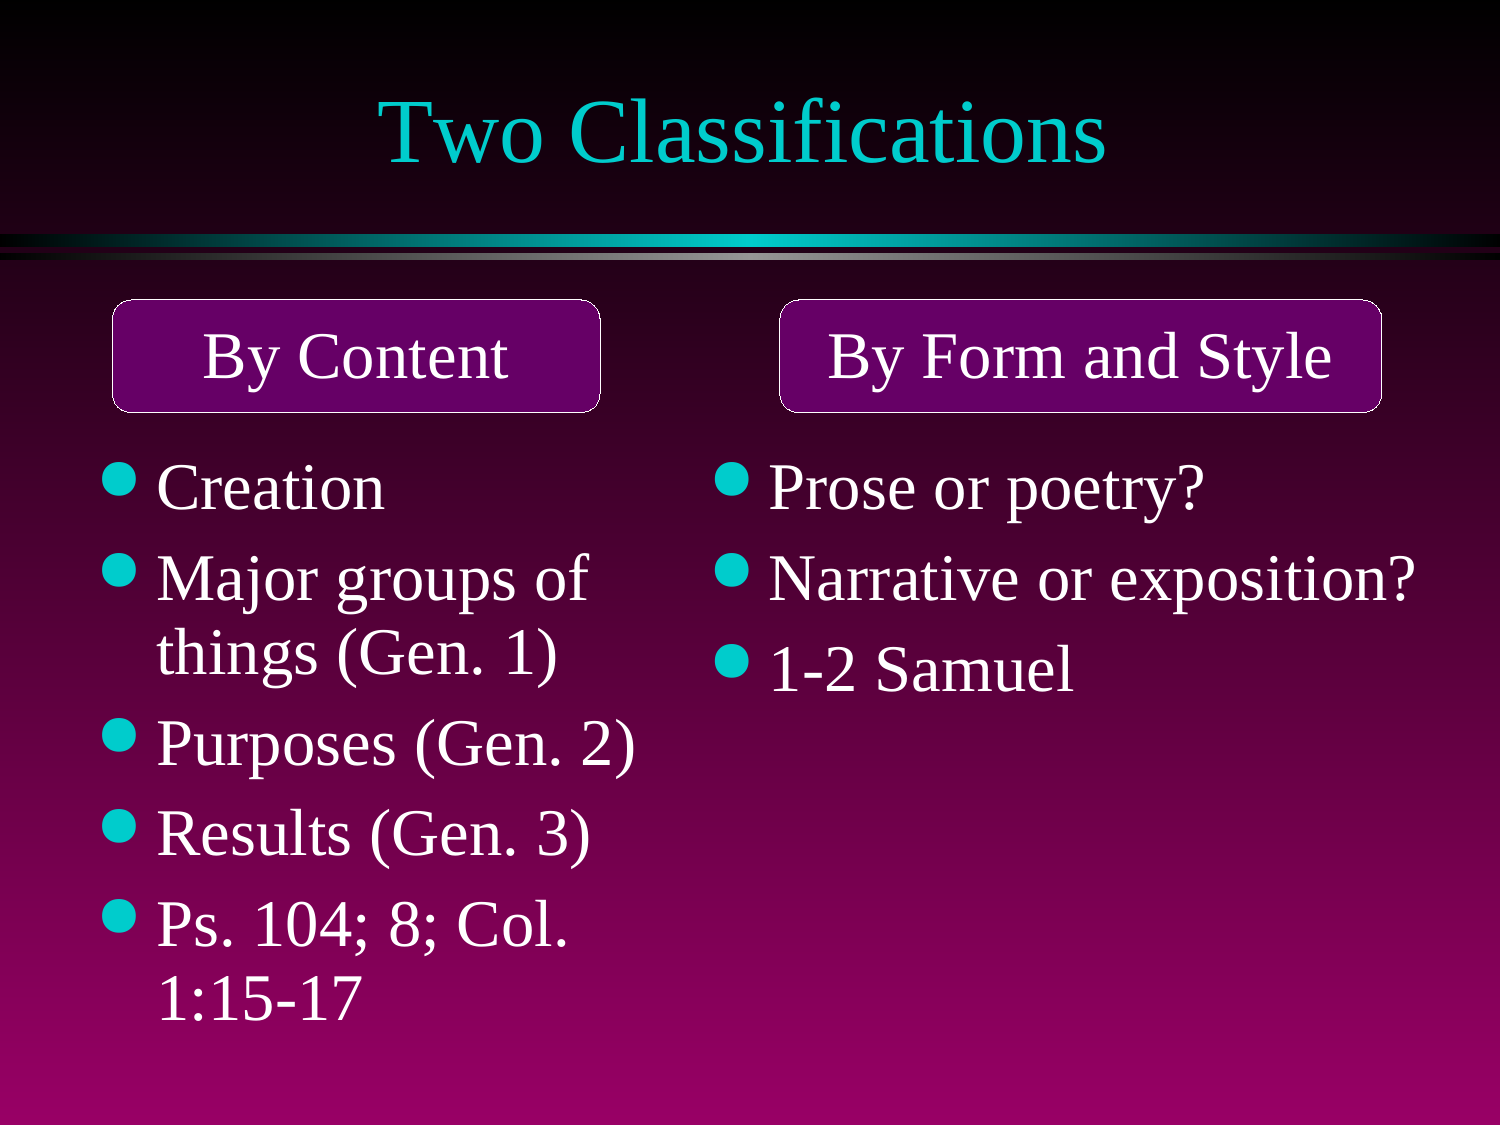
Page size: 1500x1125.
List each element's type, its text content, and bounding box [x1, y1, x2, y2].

list Prose or poetry? Narrative or exposition? 1-2 Samuel [712, 450, 1463, 978]
text_box By Content [112, 299, 601, 413]
text_box By Form and Style [779, 299, 1382, 413]
title Two Classifications [99, 37, 1388, 225]
list Creation Major groups of things (Gen. 1) Purposes (Gen. 2) Results (Gen. 3) Ps. 104; 8; Col. 1:15-17 [99, 450, 676, 1036]
